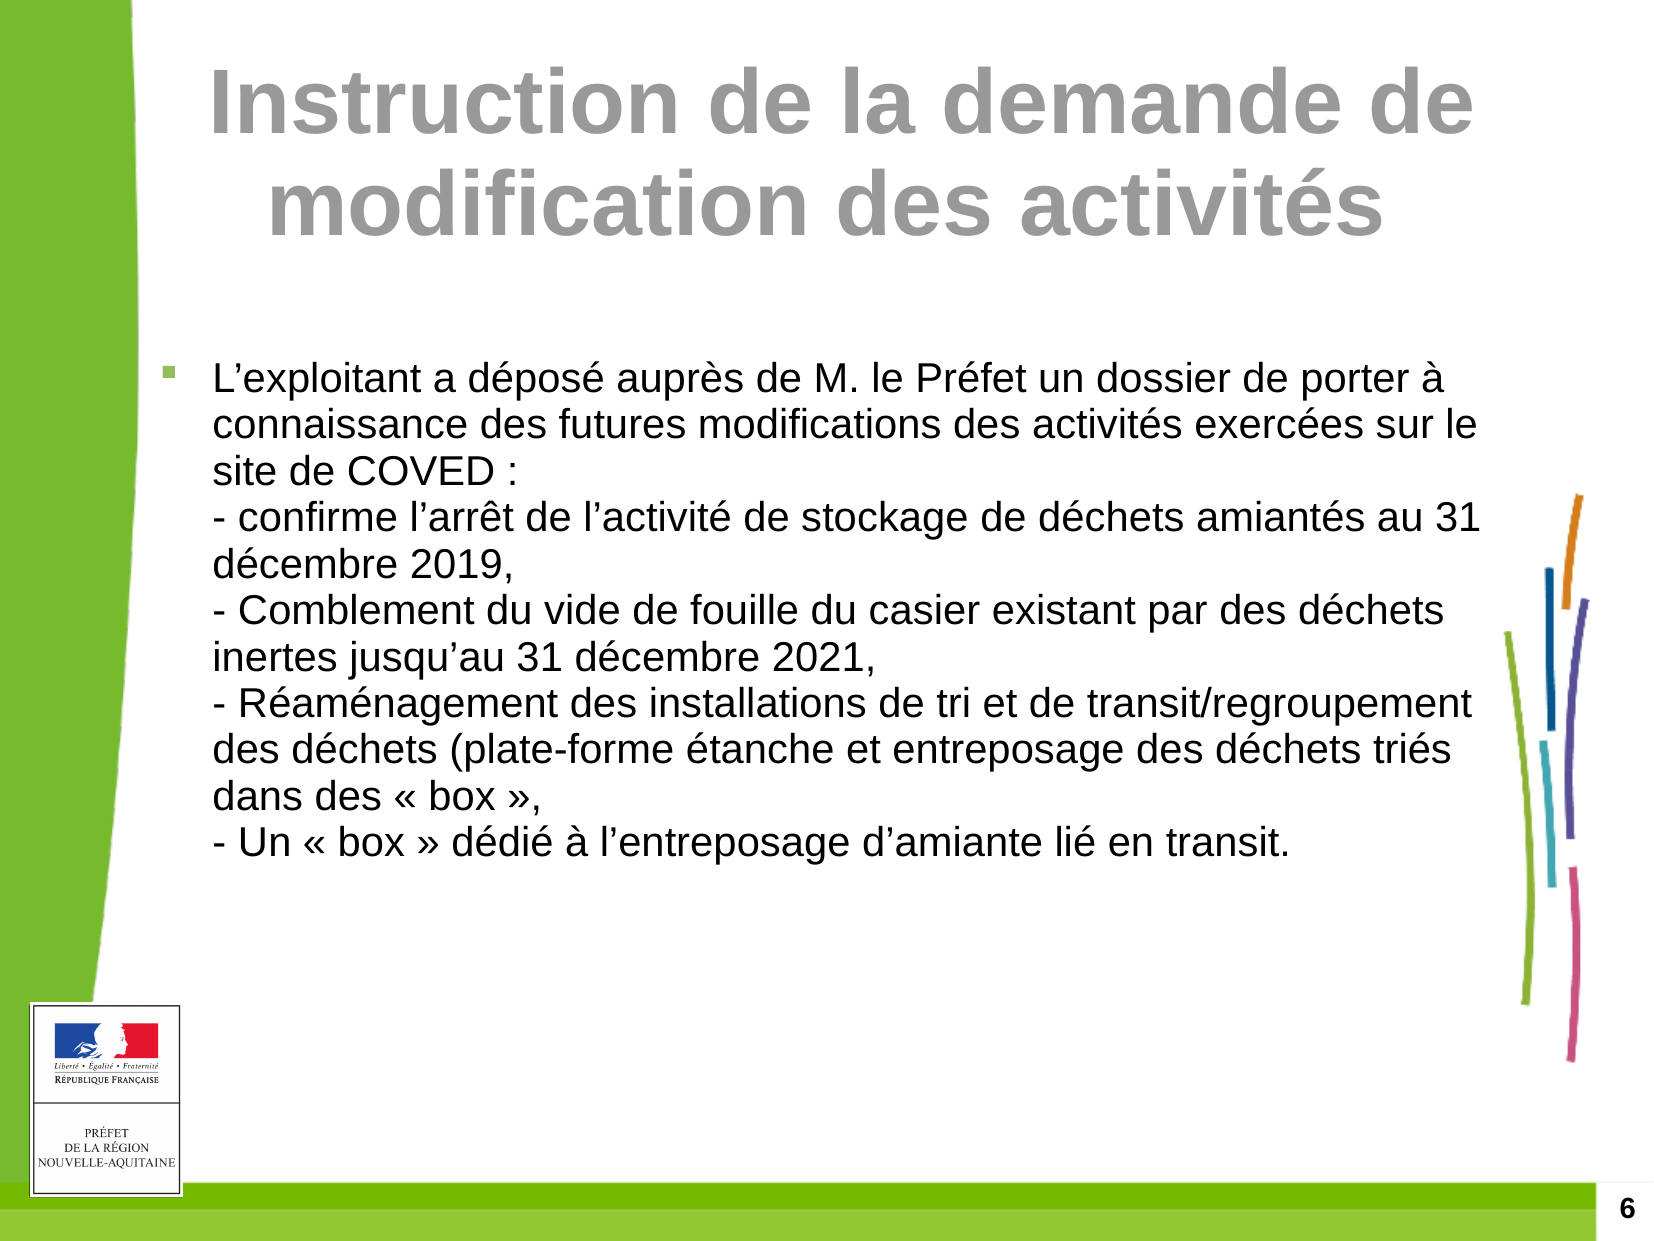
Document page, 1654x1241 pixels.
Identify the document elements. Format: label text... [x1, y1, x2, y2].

list L’exploitant a déposé auprès de M. le Préfet un dossier de porter à connaissance des futures modifications des activités exercées sur le site de COVED : - confirme l’arrêt de l’activité de stockage de déchets amiantés au 31 décembre 2019, - Comblement du vide de fouille du casier existant par des déchets inertes jusqu’au 31 décembre 2021, - Réaménagement des installations de tri et de transit/regroupement des déchets (plate-forme étanche et entreposage des déchets triés dans des « box », - Un « box » dédié à l’entreposage d’amiante lié en transit. [141, 354, 1550, 1048]
title Instruction de la demande de modification des activités [82, 49, 1571, 257]
picture [0, 0, 1654, 1241]
